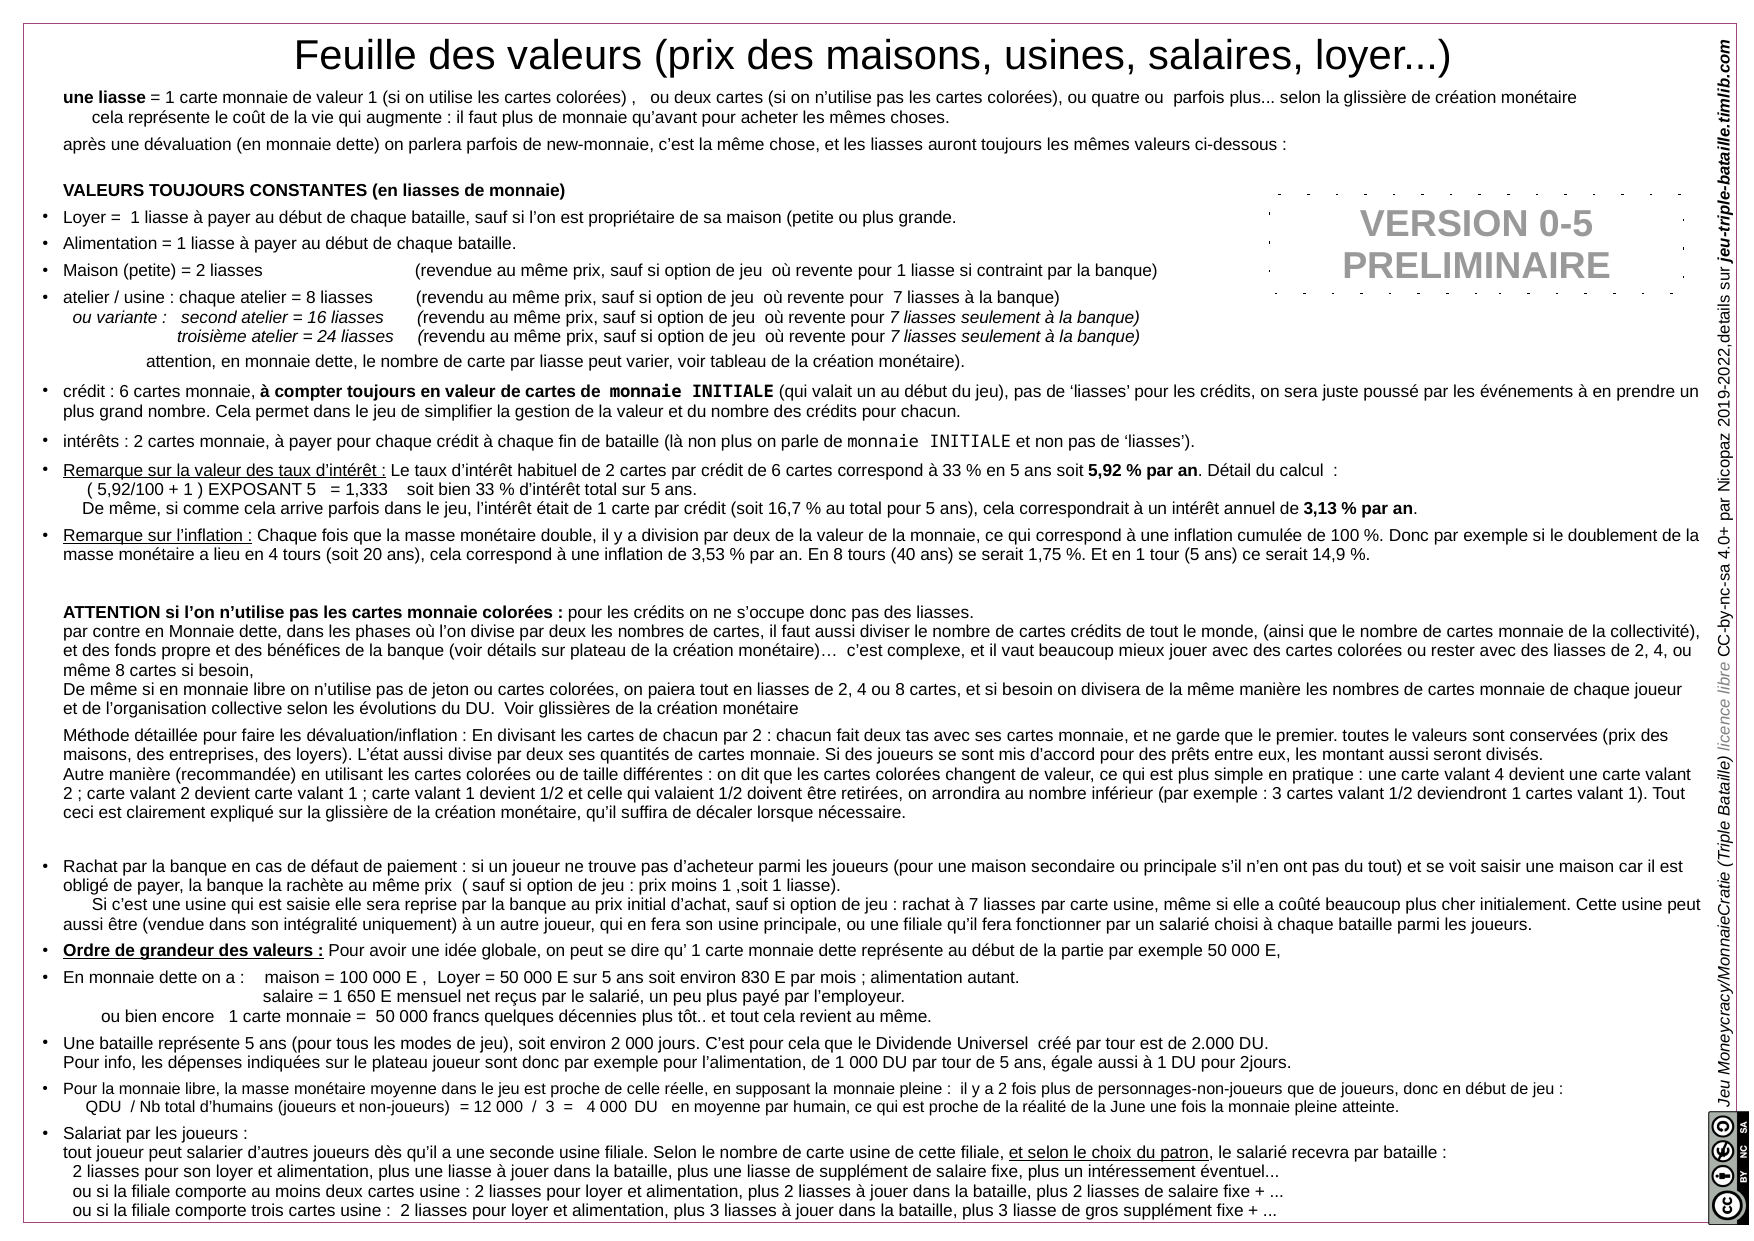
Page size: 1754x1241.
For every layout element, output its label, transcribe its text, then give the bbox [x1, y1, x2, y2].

picture [1709, 1112, 1749, 1225]
title Feuille des valeurs (prix des maisons, usines, salaires, loyer...) [84, 0, 1663, 88]
text_box VERSION 0-5 PRELIMINAIRE [1269, 194, 1684, 294]
list une liasse = 1 carte monnaie de valeur 1 (si on utilise les cartes colorées) , ou deux cartes (si on n’utilise pas les cartes colorées), ou quatre ou parfois plus... selon la glissière de création monétaire cela représente le coût de la vie qui augmente : il faut plus de monnaie qu’avant pour acheter les mêmes choses. après une dévaluation (en monnaie dette) on parlera parfois de new-monnaie, c’est la même chose, et les liasses auront toujours les mêmes valeurs ci-dessous : VALEURS TOUJOURS CONSTANTES (en liasses de monnaie) Loyer = 1 liasse à payer au début de chaque bataille, sauf si l’on est propriétaire de sa maison (petite ou plus grande. Alimentation = 1 liasse à payer au début de chaque bataille. Maison (petite) = 2 liasses (revendue au même prix, sauf si option de jeu où revente pour 1 liasse si contraint par la banque) atelier / usine : chaque atelier = 8 liasses (revendu au même prix, sauf si option de jeu où revente pour 7 liasses à la banque) ou variante : second atelier = 16 liasses (revendu au même prix, sauf si option de jeu où revente pour 7 liasses seulement à la banque) troisième atelier = 24 liasses (revendu au même prix, sauf si option de jeu où revente pour 7 liasses seulement à la banque) attention, en monnaie dette, le nombre de carte par liasse peut varier, voir tableau de la création monétaire). crédit : 6 cartes monnaie, à compter toujours en valeur de cartes de monnaie INITIALE (qui valait un au début du jeu), pas de ‘liasses’ pour les crédits, on sera juste poussé par les événements à en prendre un plus grand nombre. Cela permet dans le jeu de simplifier la gestion de la valeur et du nombre des crédits pour chacun. intérêts : 2 cartes monnaie, à payer pour chaque crédit à chaque fin de bataille (là non plus on parle de monnaie INITIALE et non pas de ‘liasses’). Remarque sur la valeur des taux d’intérêt : Le taux d’intérêt habituel de 2 cartes par crédit de 6 cartes correspond à 33 % en 5 ans soit 5,92 % par an. Détail du calcul : ( 5,92/100 + 1 ) EXPOSANT 5 = 1,333 soit bien 33 % d’intérêt total sur 5 ans. De même, si comme cela arrive parfois dans le jeu, l’intérêt était de 1 carte par crédit (soit 16,7 % au total pour 5 ans), cela correspondrait à un intérêt annuel de 3,13 % par an. Remarque sur l’inflation : Chaque fois que la masse monétaire double, il y a division par deux de la valeur de la monnaie, ce qui correspond à une inflation cumulée de 100 %. Donc par exemple si le doublement de la masse monétaire a lieu en 4 tours (soit 20 ans), cela correspond à une inflation de 3,53 % par an. En 8 tours (40 ans) se serait 1,75 %. Et en 1 tour (5 ans) ce serait 14,9 %. ATTENTION si l’on n’utilise pas les cartes monnaie colorées : pour les crédits on ne s’occupe donc pas des liasses. par contre en Monnaie dette, dans les phases où l’on divise par deux les nombres de cartes, il faut aussi diviser le nombre de cartes crédits de tout le monde, (ainsi que le nombre de cartes monnaie de la collectivité), et des fonds propre et des bénéfices de la banque (voir détails sur plateau de la création monétaire)… c’est complexe, et il vaut beaucoup mieux jouer avec des cartes colorées ou rester avec des liasses de 2, 4, ou même 8 cartes si besoin, De même si en monnaie libre on n’utilise pas de jeton ou cartes colorées, on paiera tout en liasses de 2, 4 ou 8 cartes, et si besoin on divisera de la même manière les nombres de cartes monnaie de chaque joueur et de l’organisation collective selon les évolutions du DU. Voir glissières de la création monétaire Méthode détaillée pour faire les dévaluation/inflation : En divisant les cartes de chacun par 2 : chacun fait deux tas avec ses cartes monnaie, et ne garde que le premier. toutes le valeurs sont conservées (prix des maisons, des entreprises, des loyers). L’état aussi divise par deux ses quantités de cartes monnaie. Si des joueurs se sont mis d’accord pour des prêts entre eux, les montant aussi seront divisés. Autre manière (recommandée) en utilisant les cartes colorées ou de taille différentes : on dit que les cartes colorées changent de valeur, ce qui est plus simple en pratique : une carte valant 4 devient une carte valant 2 ; carte valant 2 devient carte valant 1 ; carte valant 1 devient 1/2 et celle qui valaient 1/2 doivent être retirées, on arrondira au nombre inférieur (par exemple : 3 cartes valant 1/2 deviendront 1 cartes valant 1). Tout ceci est clairement expliqué sur la glissière de la création monétaire, qu’il suffira de décaler lorsque nécessaire. Rachat par la banque en cas de défaut de paiement : si un joueur ne trouve pas d’acheteur parmi les joueurs (pour une maison secondaire ou principale s’il n’en ont pas du tout) et se voit saisir une maison car il est obligé de payer, la banque la rachète au même prix ( sauf si option de jeu : prix moins 1 ,soit 1 liasse). Si c’est une usine qui est saisie elle sera reprise par la banque au prix initial d’achat, sauf si option de jeu : rachat à 7 liasses par carte usine, même si elle a coûté beaucoup plus cher initialement. Cette usine peut aussi être (vendue dans son intégralité uniquement) à un autre joueur, qui en fera son usine principale, ou une filiale qu’il fera fonctionner par un salarié choisi à chaque bataille parmi les joueurs. Ordre de grandeur des valeurs : Pour avoir une idée globale, on peut se dire qu’ 1 carte monnaie dette représente au début de la partie par exemple 50 000 E, En monnaie dette on a : maison = 100 000 E , Loyer = 50 000 E sur 5 ans soit environ 830 E par mois ; alimentation autant. salaire = 1 650 E mensuel net reçus par le salarié, un peu plus payé par l’employeur. ou bien encore 1 carte monnaie = 50 000 francs quelques décennies plus tôt.. et tout cela revient au même. Une bataille représente 5 ans (pour tous les modes de jeu), soit environ 2 000 jours. C’est pour cela que le Dividende Universel créé par tour est de 2.000 DU. Pour info, les dépenses indiquées sur le plateau joueur sont donc par exemple pour l’alimentation, de 1 000 DU par tour de 5 ans, égale aussi à 1 DU pour 2jours. Pour la monnaie libre, la masse monétaire moyenne dans le jeu est proche de celle réelle, en supposant la monnaie pleine : il y a 2 fois plus de personnages-non-joueurs que de joueurs, donc en début de jeu : Qdu / Nb total d’humains (joueurs et non-joueurs) = 12 000 / 3 = 4 000 DU en moyenne par humain, ce qui est proche de la réalité de la June une fois la monnaie pleine atteinte. Salariat par les joueurs : tout joueur peut salarier d’autres joueurs dès qu’il a une seconde usine filiale. Selon le nombre de carte usine de cette filiale, et selon le choix du patron, le salarié recevra par bataille : 2 liasses pour son loyer et alimentation, plus une liasse à jouer dans la bataille, plus une liasse de supplément de salaire fixe, plus un intéressement éventuel... ou si la filiale comporte au moins deux cartes usine : 2 liasses pour loyer et alimentation, plus 2 liasses à jouer dans la bataille, plus 2 liasses de salaire fixe + ... ou si la filiale comporte trois cartes usine : 2 liasses pour loyer et alimentation, plus 3 liasses à jouer dans la bataille, plus 3 liasse de gros supplément fixe + ... [35, 88, 1701, 1235]
